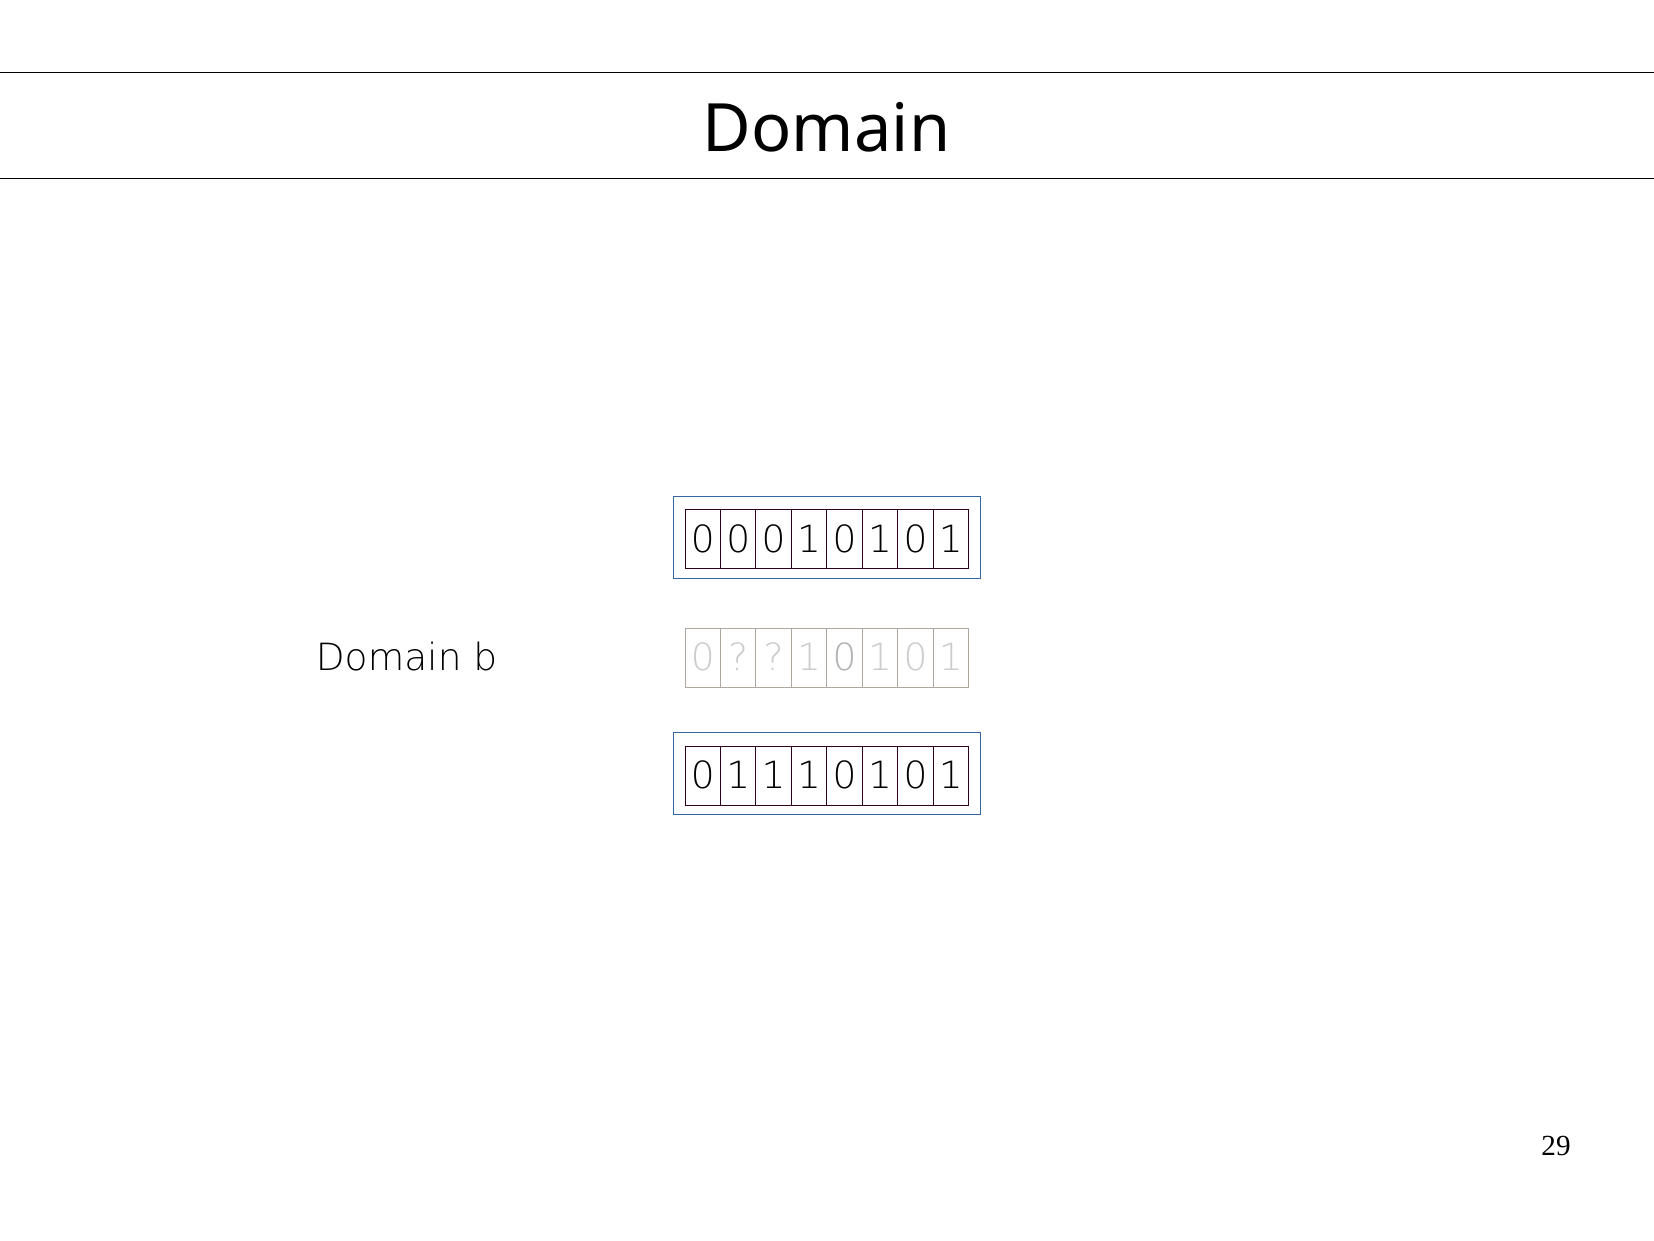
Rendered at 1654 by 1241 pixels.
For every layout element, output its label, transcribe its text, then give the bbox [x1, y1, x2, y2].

text_box 0 [898, 746, 933, 806]
text_box 0 [897, 509, 934, 569]
text_box 0 [755, 509, 792, 569]
text_box 0 [827, 746, 862, 806]
text_box 1 [720, 746, 755, 806]
text_box 0 [897, 628, 933, 688]
text_box 1 [862, 628, 897, 688]
text_box 0 [720, 509, 755, 569]
text_box 1 [934, 509, 969, 569]
text_box 0 [826, 509, 863, 569]
text_box Domain [0, 72, 1654, 166]
text_box 1 [792, 746, 827, 806]
text_box 1 [933, 628, 969, 688]
text_box 1 [863, 509, 897, 569]
text_box 0 [685, 628, 721, 688]
text_box 1 [933, 746, 969, 806]
text_box 1 [755, 746, 792, 806]
text_box 1 [791, 628, 827, 688]
text_box 1 [792, 509, 826, 569]
text_box ? [755, 628, 791, 688]
text_box 0 [685, 746, 720, 806]
text_box 1 [862, 746, 898, 806]
text_box 0 [827, 628, 862, 688]
text_box Domain b [301, 628, 513, 688]
text_box 0 [685, 509, 720, 569]
text_box ? [721, 628, 755, 688]
